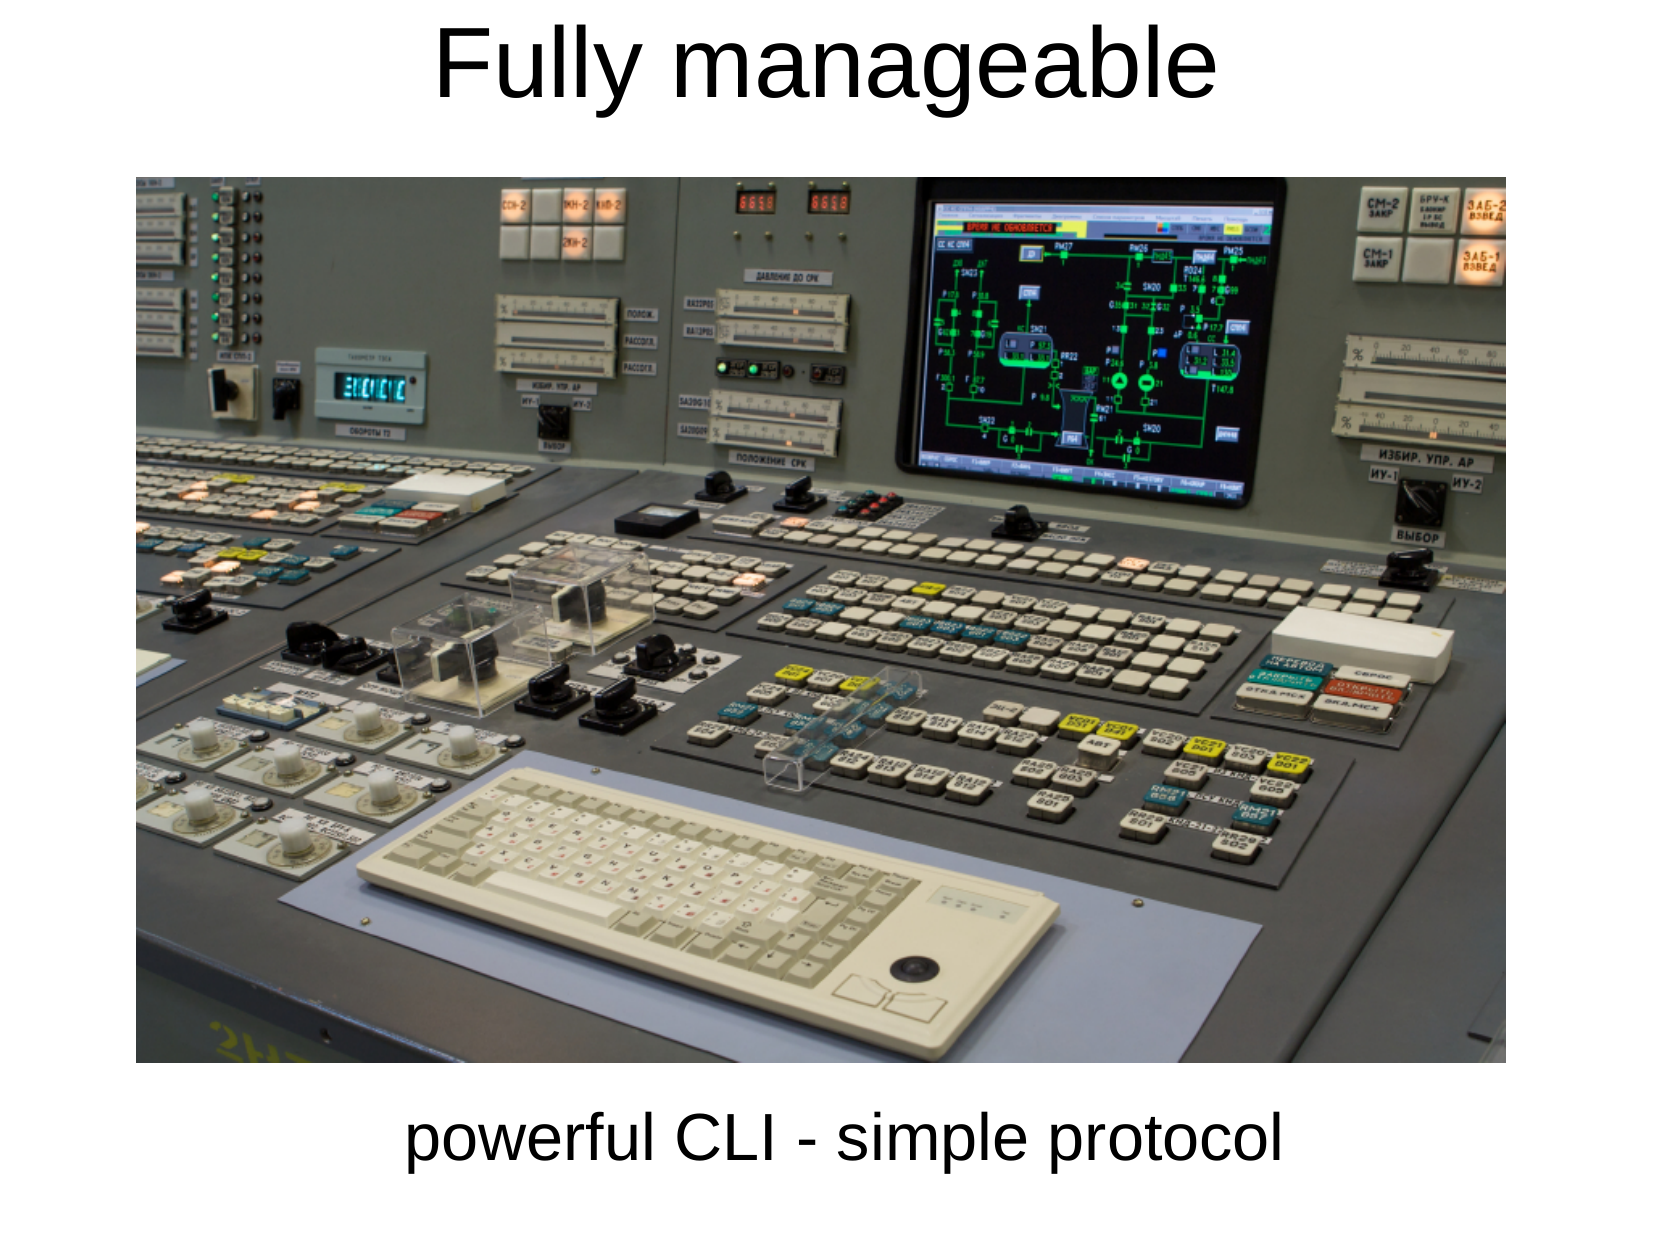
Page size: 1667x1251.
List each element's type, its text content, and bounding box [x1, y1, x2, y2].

subtitle powerful CLI - simple protocol [302, 1100, 1388, 1251]
title Fully manageable [147, 6, 1534, 207]
picture [136, 177, 1506, 1063]
